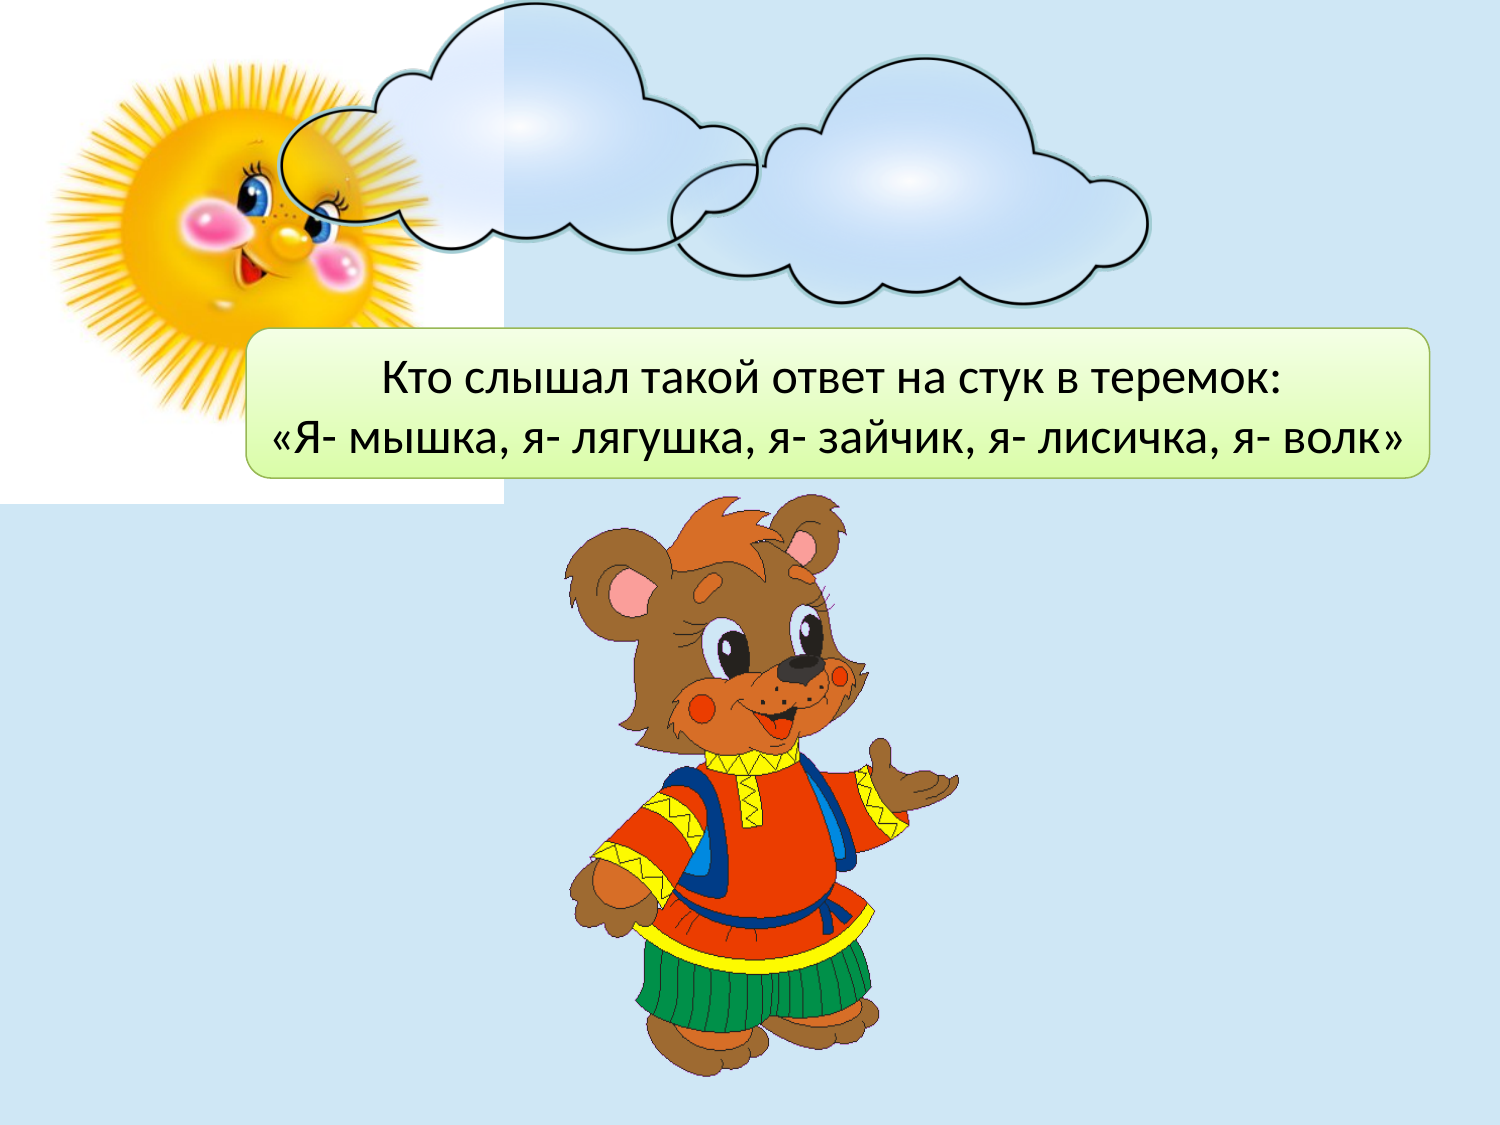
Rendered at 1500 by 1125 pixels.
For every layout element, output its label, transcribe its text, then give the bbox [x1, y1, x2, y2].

text_box Кто слышал такой ответ на стук в теремок: «Я- мышка, я- лягушка, я- зайчик, я- лисичка, я- волк» [246, 328, 1430, 479]
picture [562, 492, 961, 1078]
picture [0, 0, 1152, 504]
